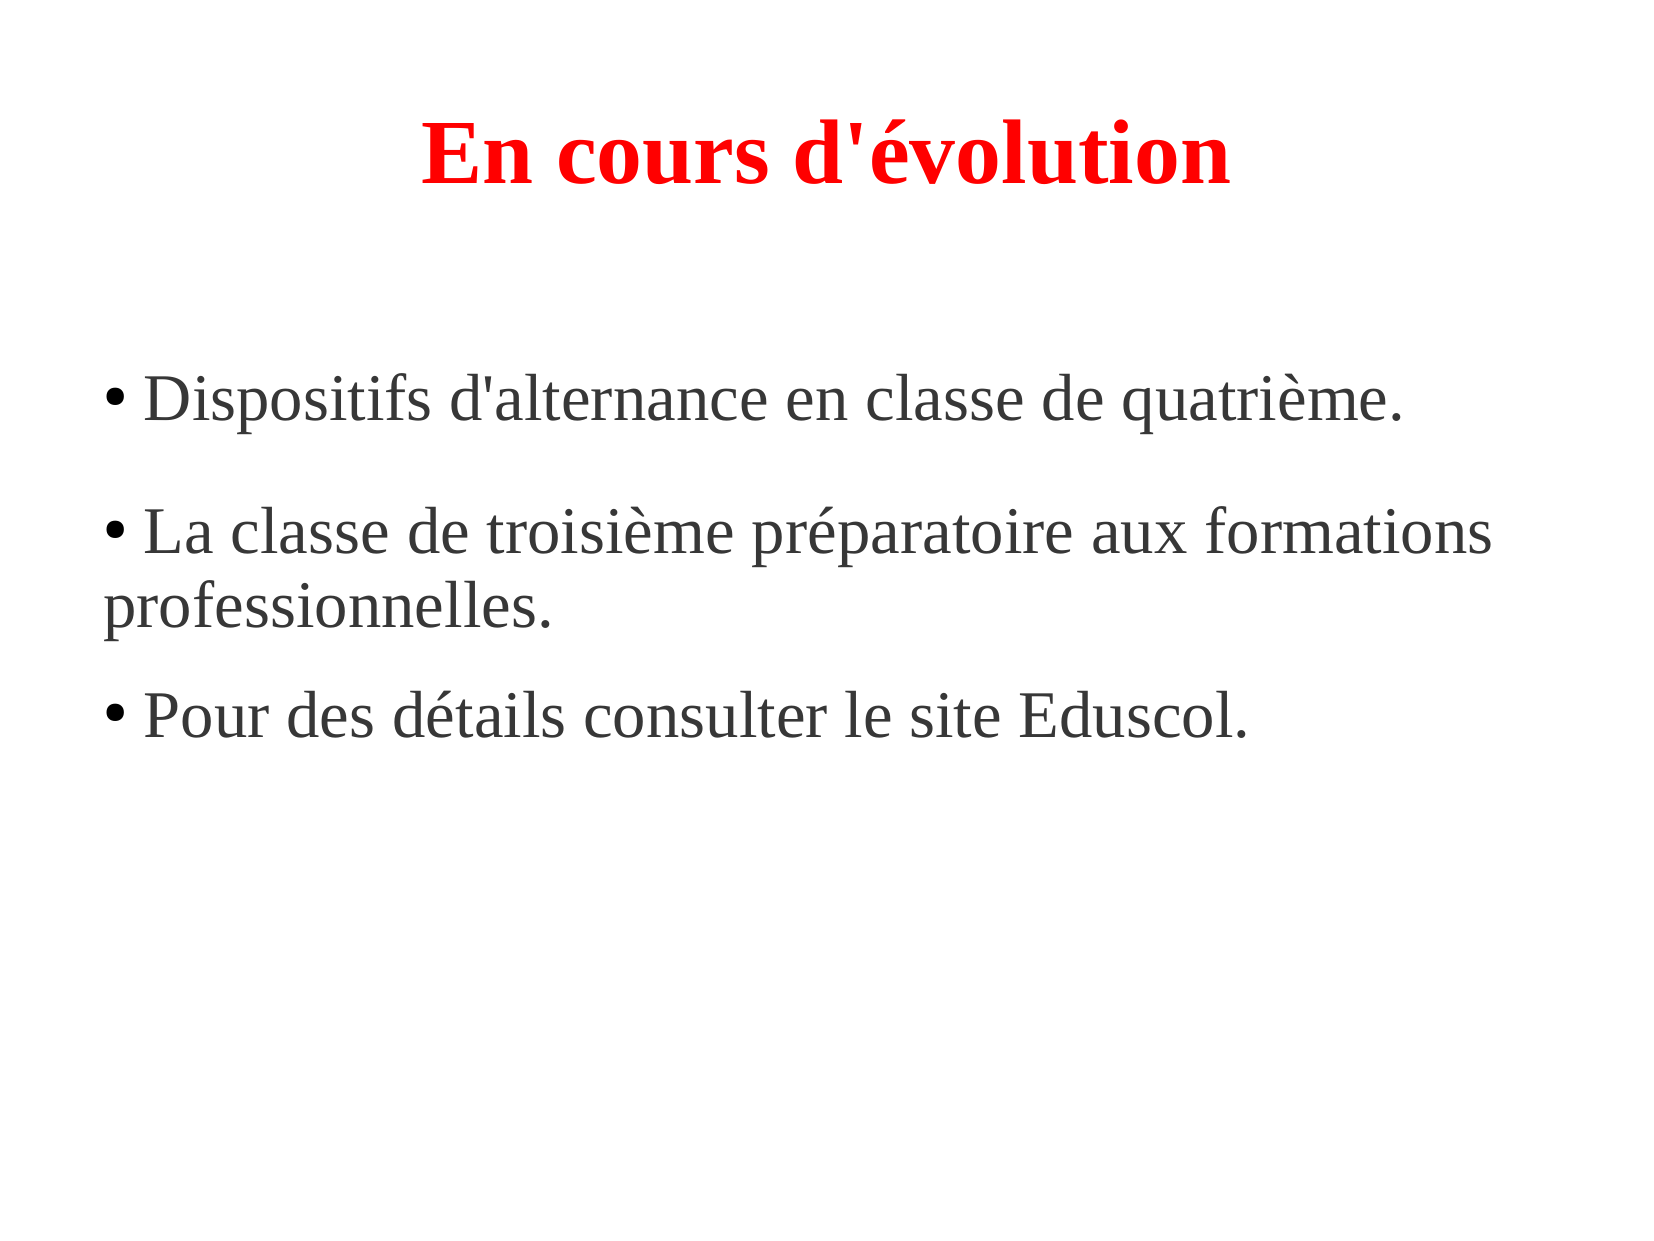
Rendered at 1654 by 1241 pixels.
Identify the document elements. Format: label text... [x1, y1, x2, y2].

title En cours d'évolution [82, 49, 1571, 257]
text_box Dispositifs d'alternance en classe de quatrième. La classe de troisième préparatoire aux formations professionnelles. Pour des détails consulter le site Eduscol. [88, 353, 1595, 760]
